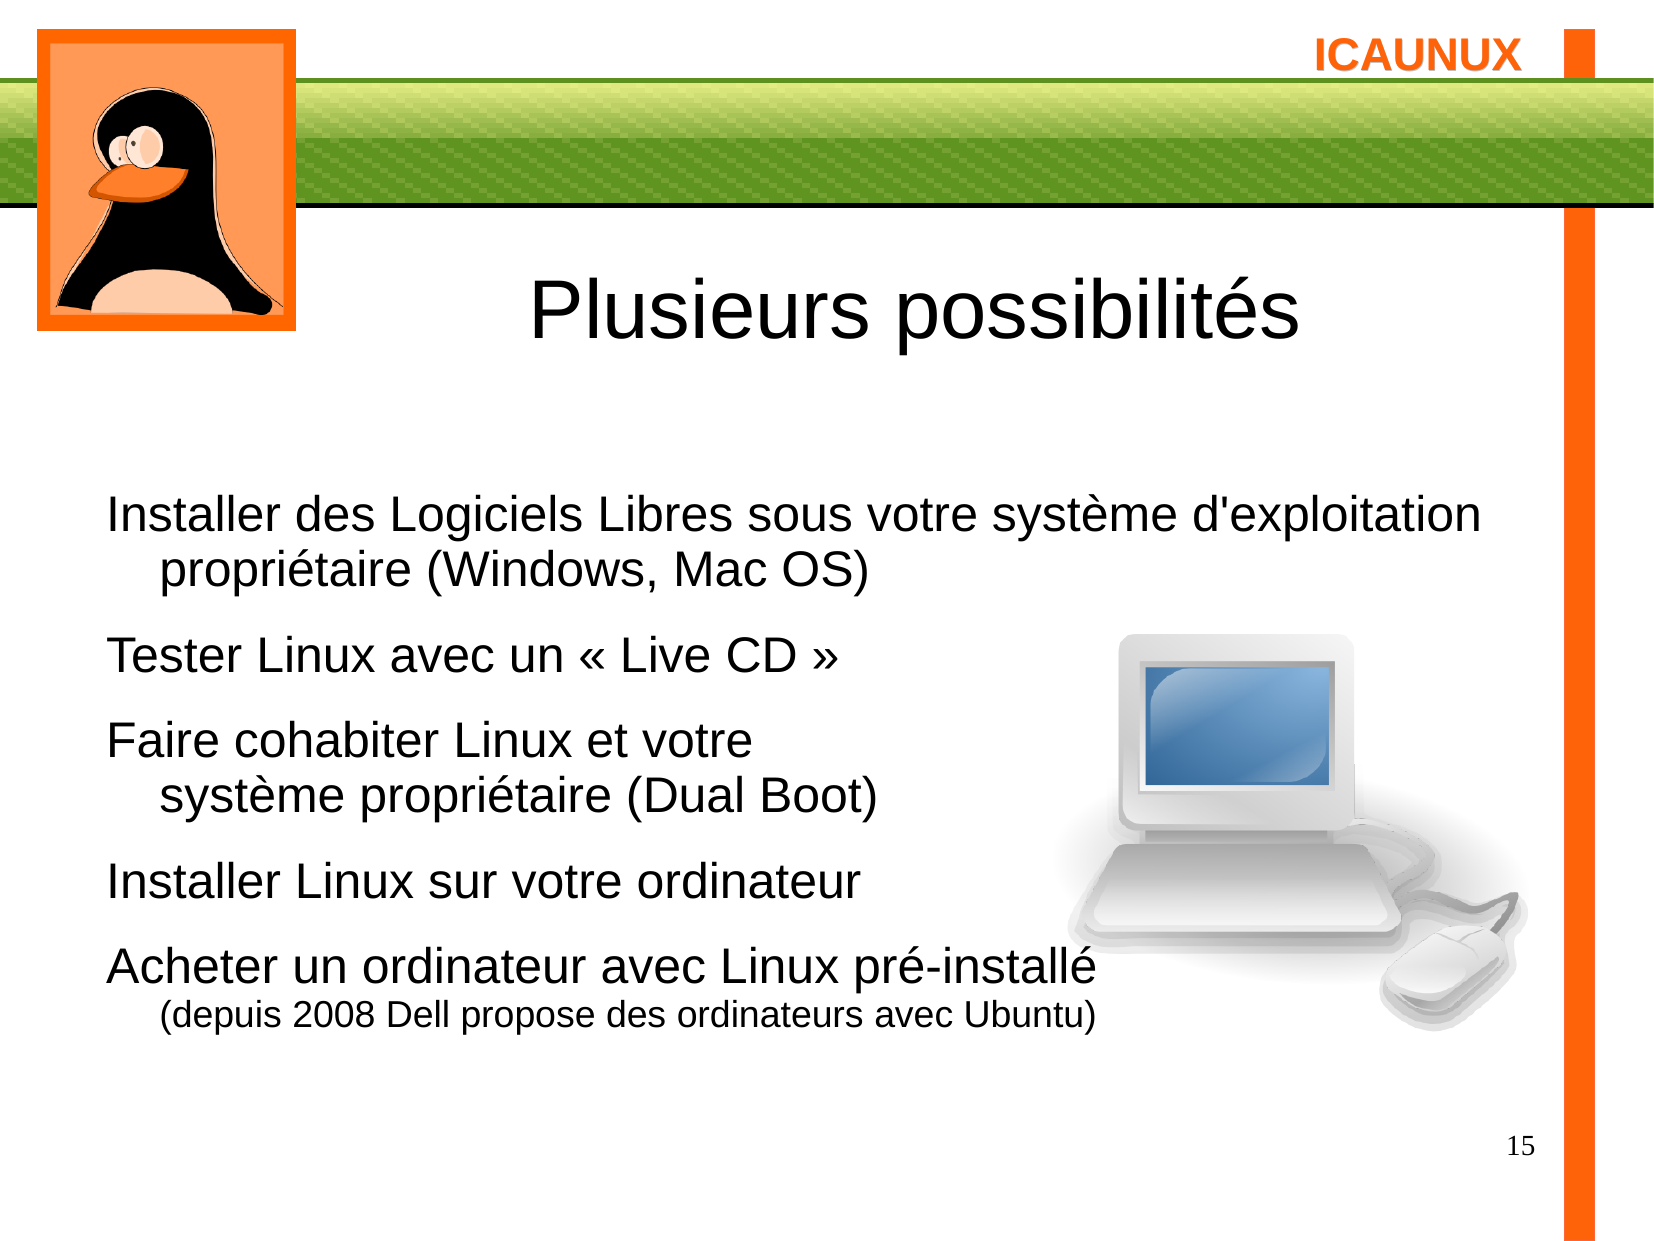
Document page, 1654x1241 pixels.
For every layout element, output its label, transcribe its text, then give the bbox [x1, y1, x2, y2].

picture [0, 29, 1654, 331]
picture [1033, 560, 1555, 1083]
list Installer des Logiciels Libres sous votre système d'exploitation propriétaire (Windows, Mac OS) Tester Linux avec un « Live CD » Faire cohabiter Linux et votre système propriétaire (Dual Boot) Installer Linux sur votre ordinateur Acheter un ordinateur avec Linux pré-installé (depuis 2008 Dell propose des ordinateurs avec Ubuntu) [88, 485, 1512, 1123]
title Plusieurs possibilités [324, 235, 1506, 384]
